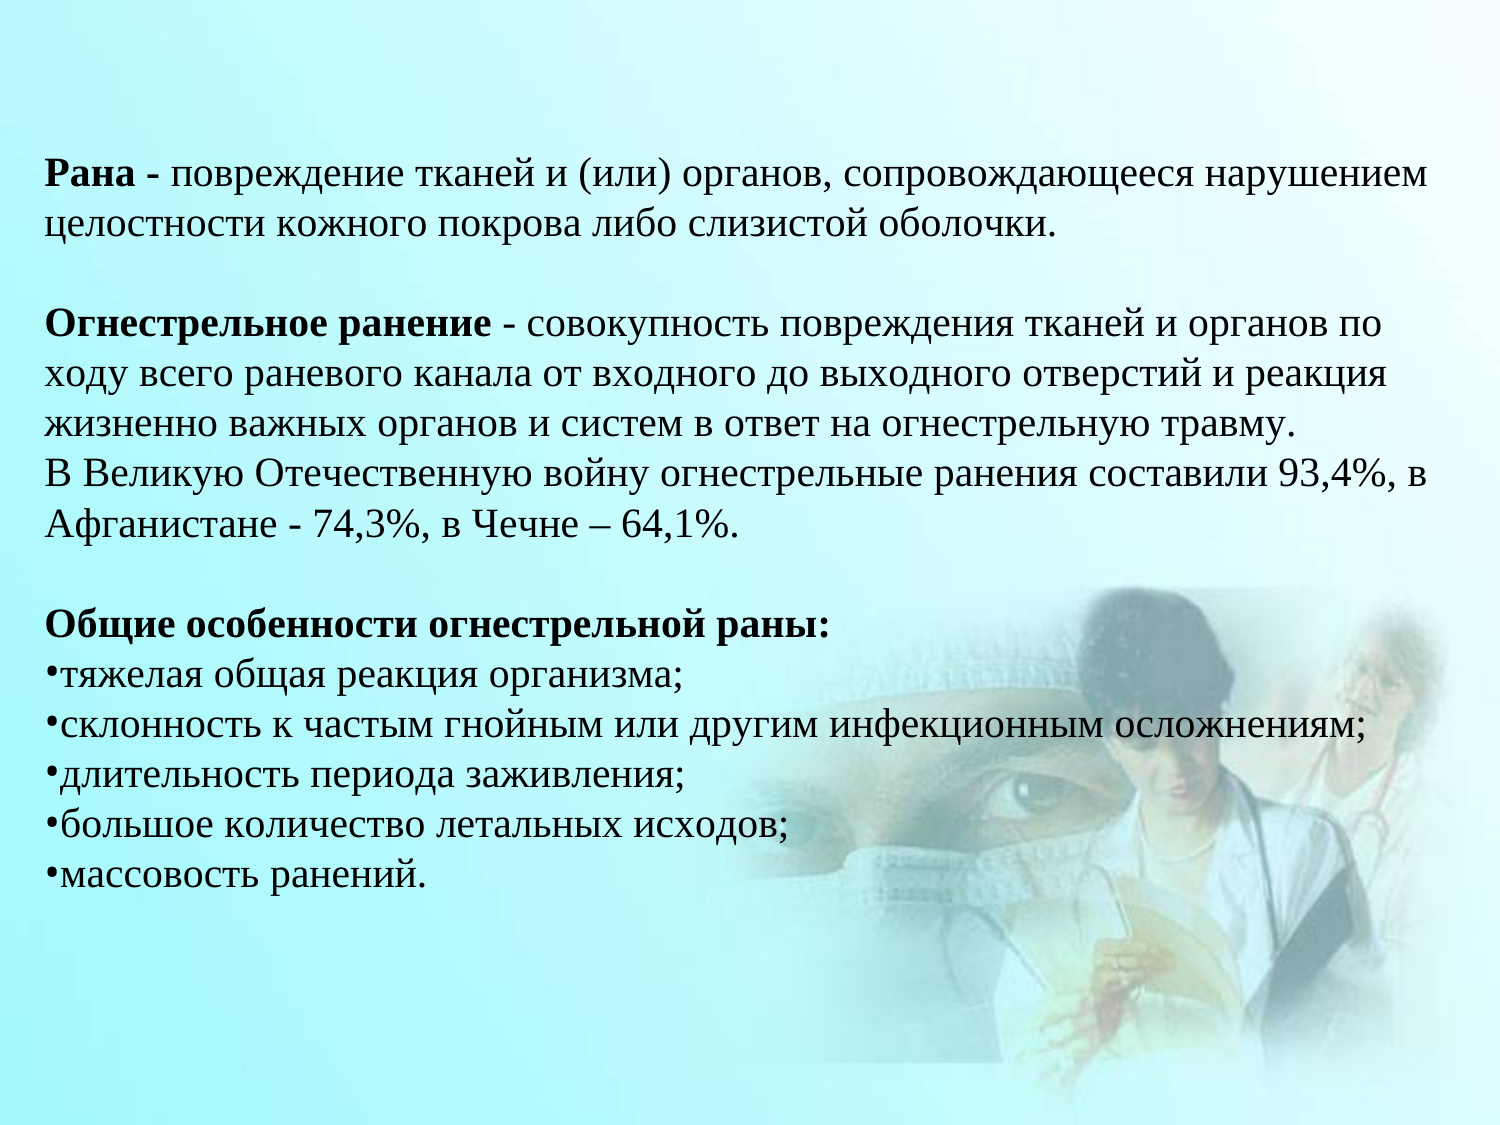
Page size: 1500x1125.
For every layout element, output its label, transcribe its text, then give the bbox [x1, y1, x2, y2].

list Рана - повреждение тканей и (или) органов, сопровождающееся нарушением целостности кожного покрова либо слизистой оболочки. Огнестрельное ранение - совокупность повреждения тканей и органов по ходу всего раневого канала от входного до выходного отверстий и реакция жизненно важных органов и систем в ответ на огнестрельную травму. В Великую Отечественную войну огнестрельные ранения составили 93,4%, в Афганистане - 74,3%, в Чечне – 64,1%. Общие особенности огнестрельной раны: тяжелая общая реакция организма; склонность к частым гнойным или другим инфекционным осложнениям; длительность периода заживления; большое количество летальных исходов; массовость ранений. [29, 137, 1459, 988]
